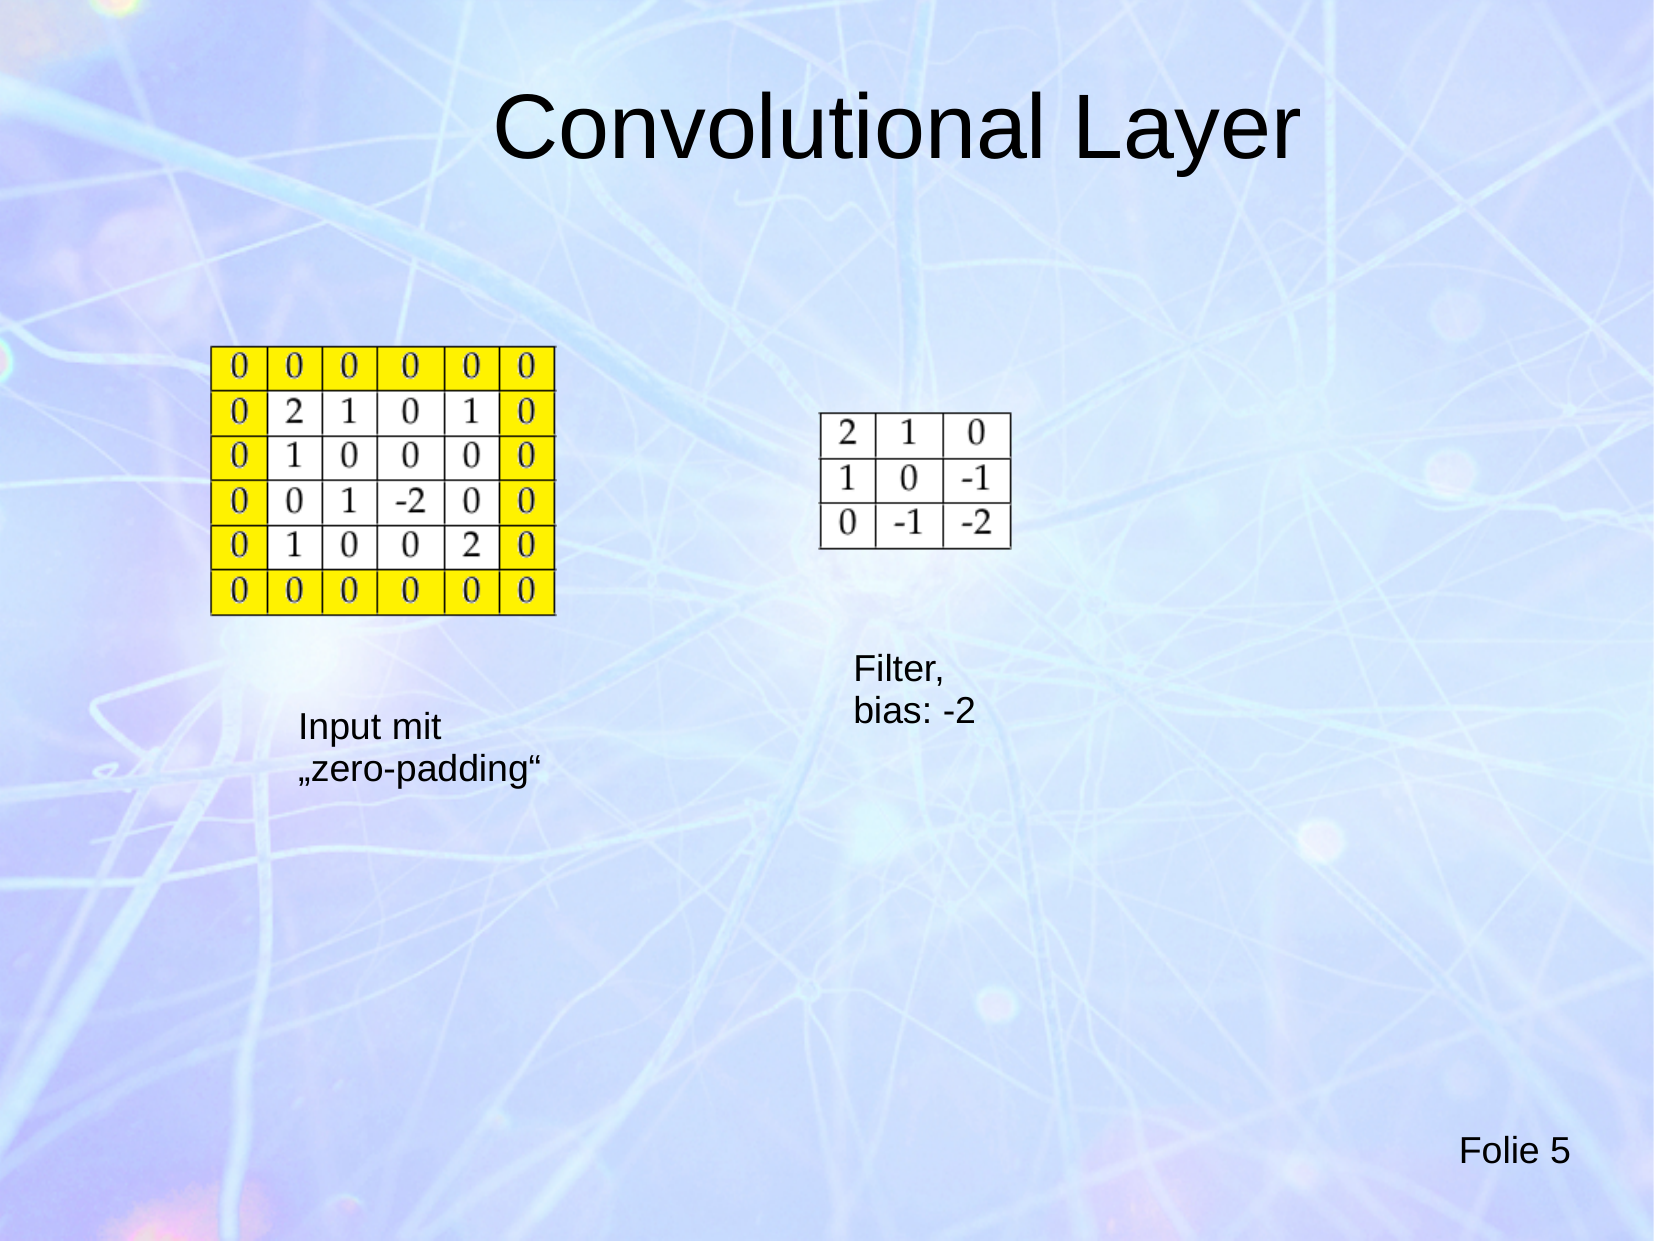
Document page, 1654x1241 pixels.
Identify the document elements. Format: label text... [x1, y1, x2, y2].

text_box Input mit „zero-padding“ [283, 697, 567, 839]
picture [0, 0, 1654, 1241]
text_box Filter, bias: -2 [838, 640, 1004, 739]
title Convolutional Layer [236, 23, 1560, 231]
